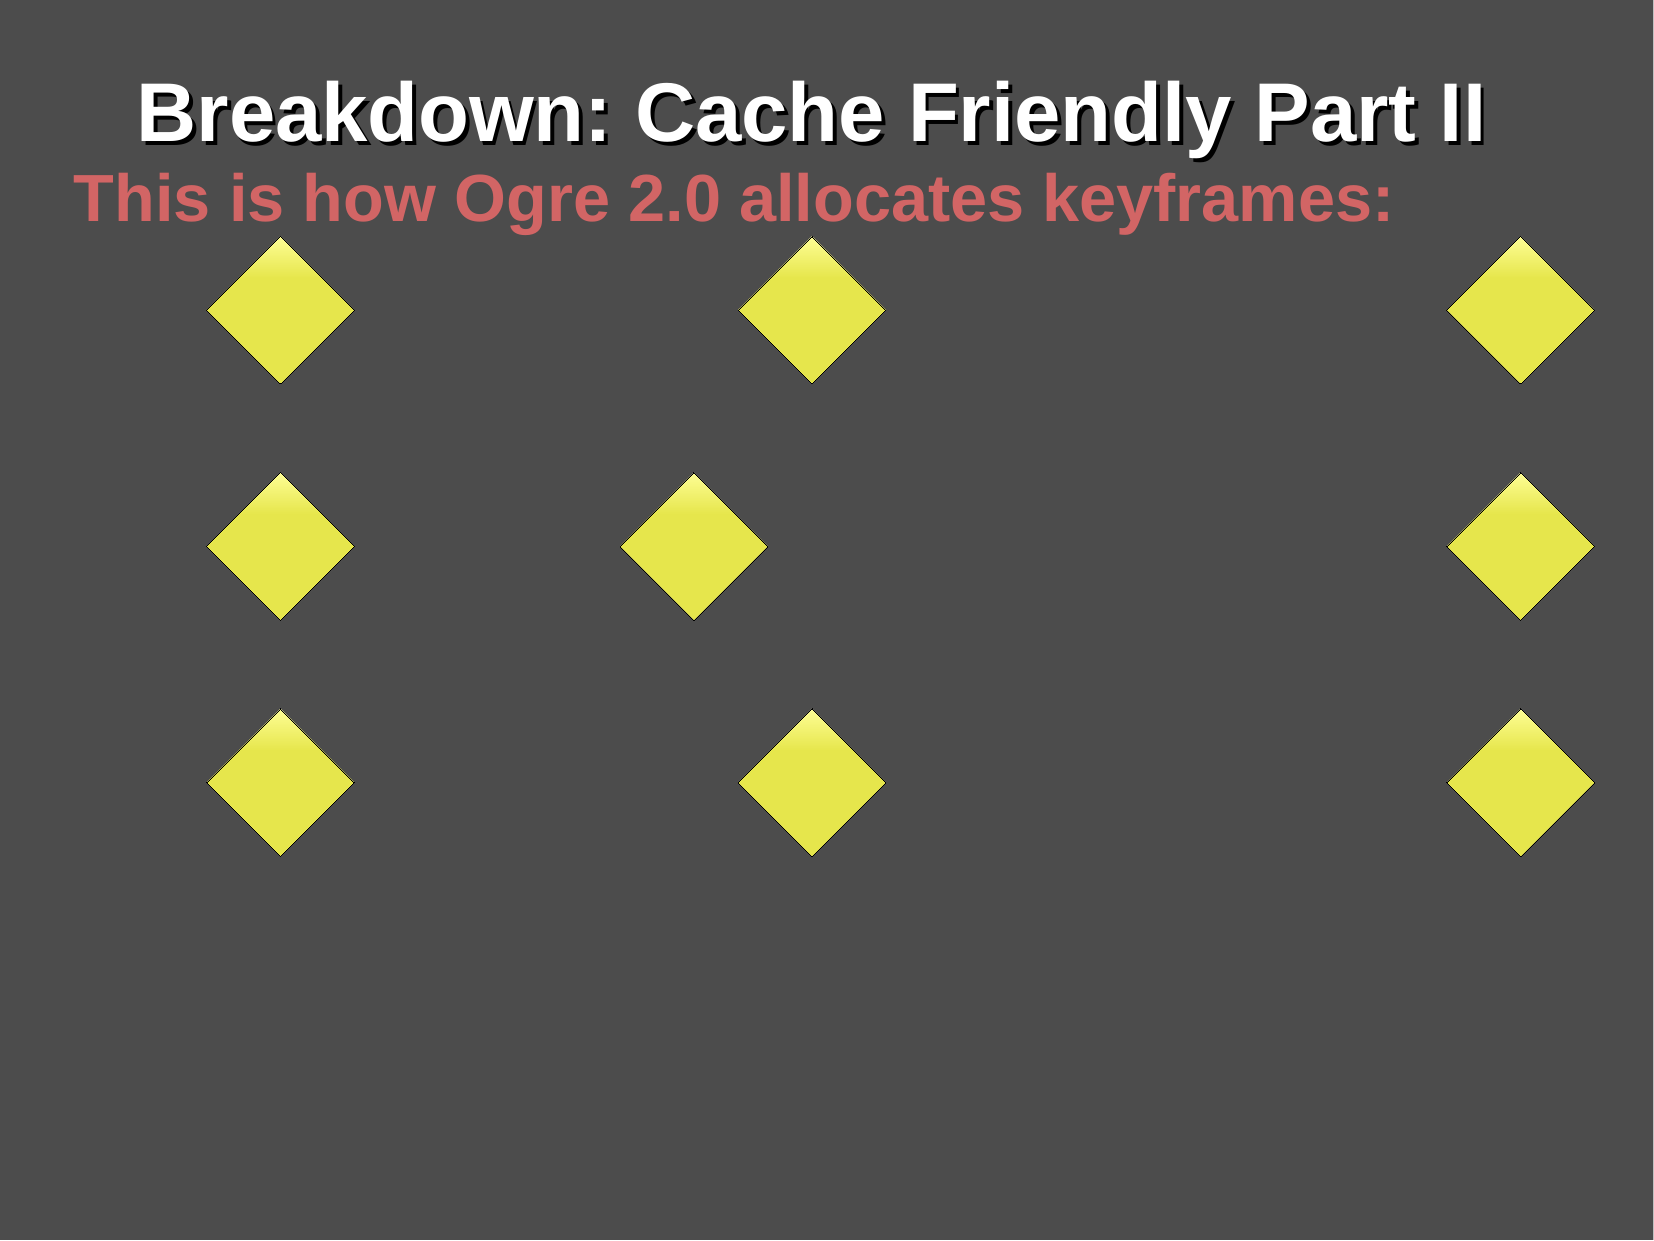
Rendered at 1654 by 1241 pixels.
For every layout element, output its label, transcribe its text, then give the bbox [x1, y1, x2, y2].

text_box [1446, 708, 1595, 857]
text_box [206, 708, 355, 857]
text_box [206, 244, 355, 384]
text_box [738, 708, 886, 857]
text_box [1446, 244, 1595, 384]
text_box [206, 472, 355, 621]
text_box Breakdown: Cache Friendly Part II [88, 59, 1536, 153]
text_box This is how Ogre 2.0 allocates keyframes: [59, 153, 1565, 244]
text_box [1446, 472, 1595, 621]
text_box [738, 244, 886, 384]
text_box [620, 472, 768, 621]
